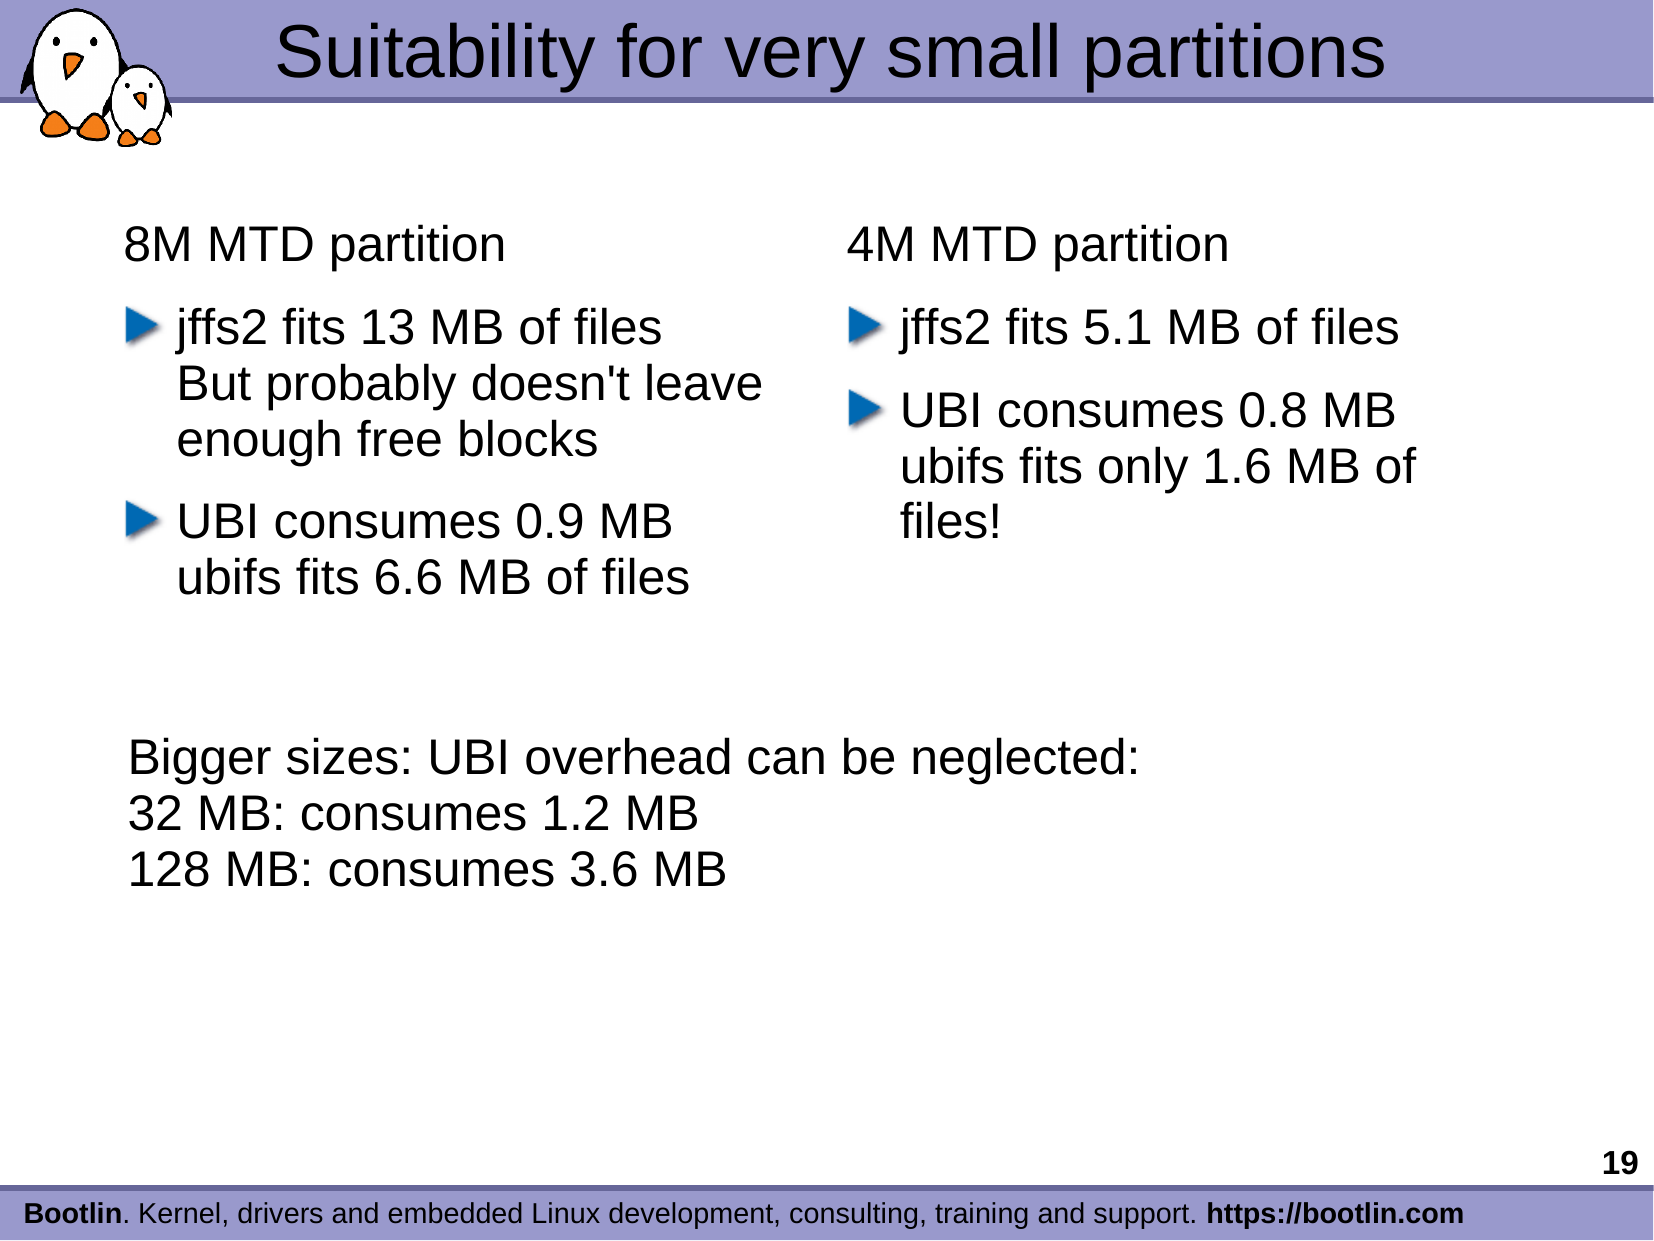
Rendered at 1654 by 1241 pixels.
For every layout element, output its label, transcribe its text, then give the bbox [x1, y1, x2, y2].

title Suitability for very small partitions [105, 0, 1557, 104]
list 4M MTD partition jffs2 fits 5.1 MB of files UBI consumes 0.8 MB ubifs fits only 1.6 MB of files! [829, 216, 1519, 671]
list 8M MTD partition jffs2 fits 13 MB of files But probably doesn't leave enough free blocks UBI consumes 0.9 MB ubifs fits 6.6 MB of files [105, 216, 795, 687]
text_box Bigger sizes: UBI overhead can be neglected: 32 MB: consumes 1.2 MB 128 MB: consumes 3.6 MB [127, 729, 1142, 916]
picture [20, 8, 172, 147]
